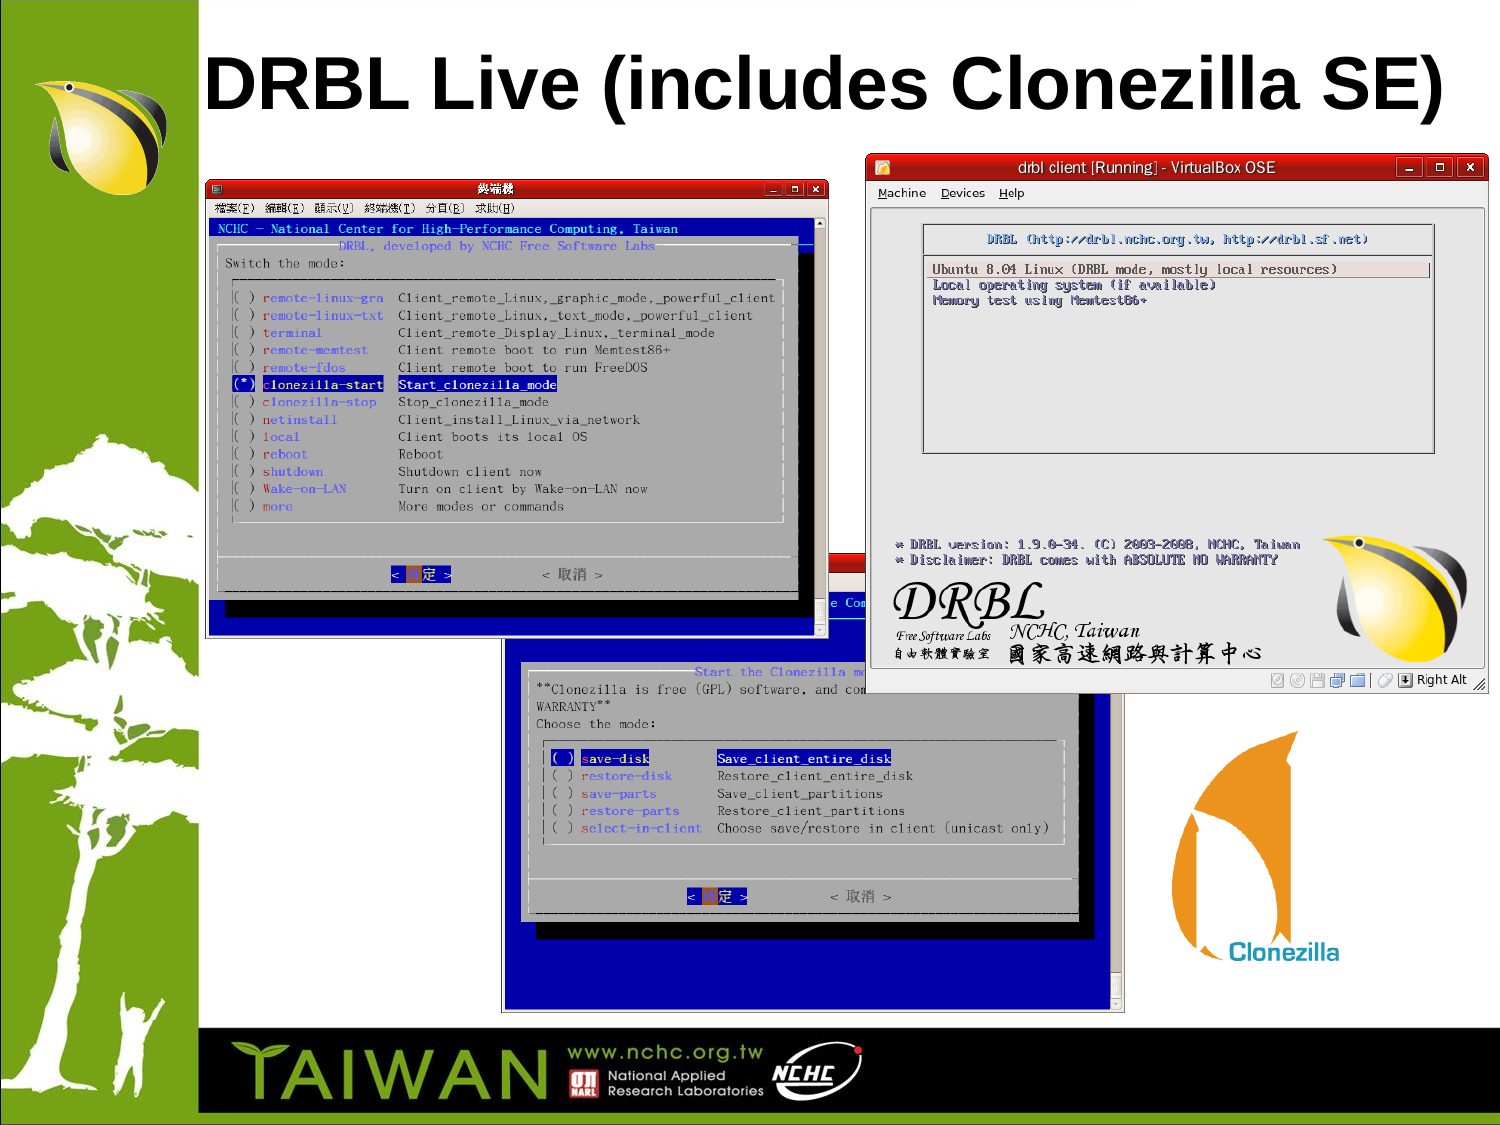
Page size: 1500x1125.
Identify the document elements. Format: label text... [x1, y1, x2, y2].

chart [1145, 721, 1353, 974]
chart [29, 71, 178, 201]
title DRBL Live (includes Clonezilla SE) [150, 0, 1500, 178]
picture [0, 0, 1500, 1125]
